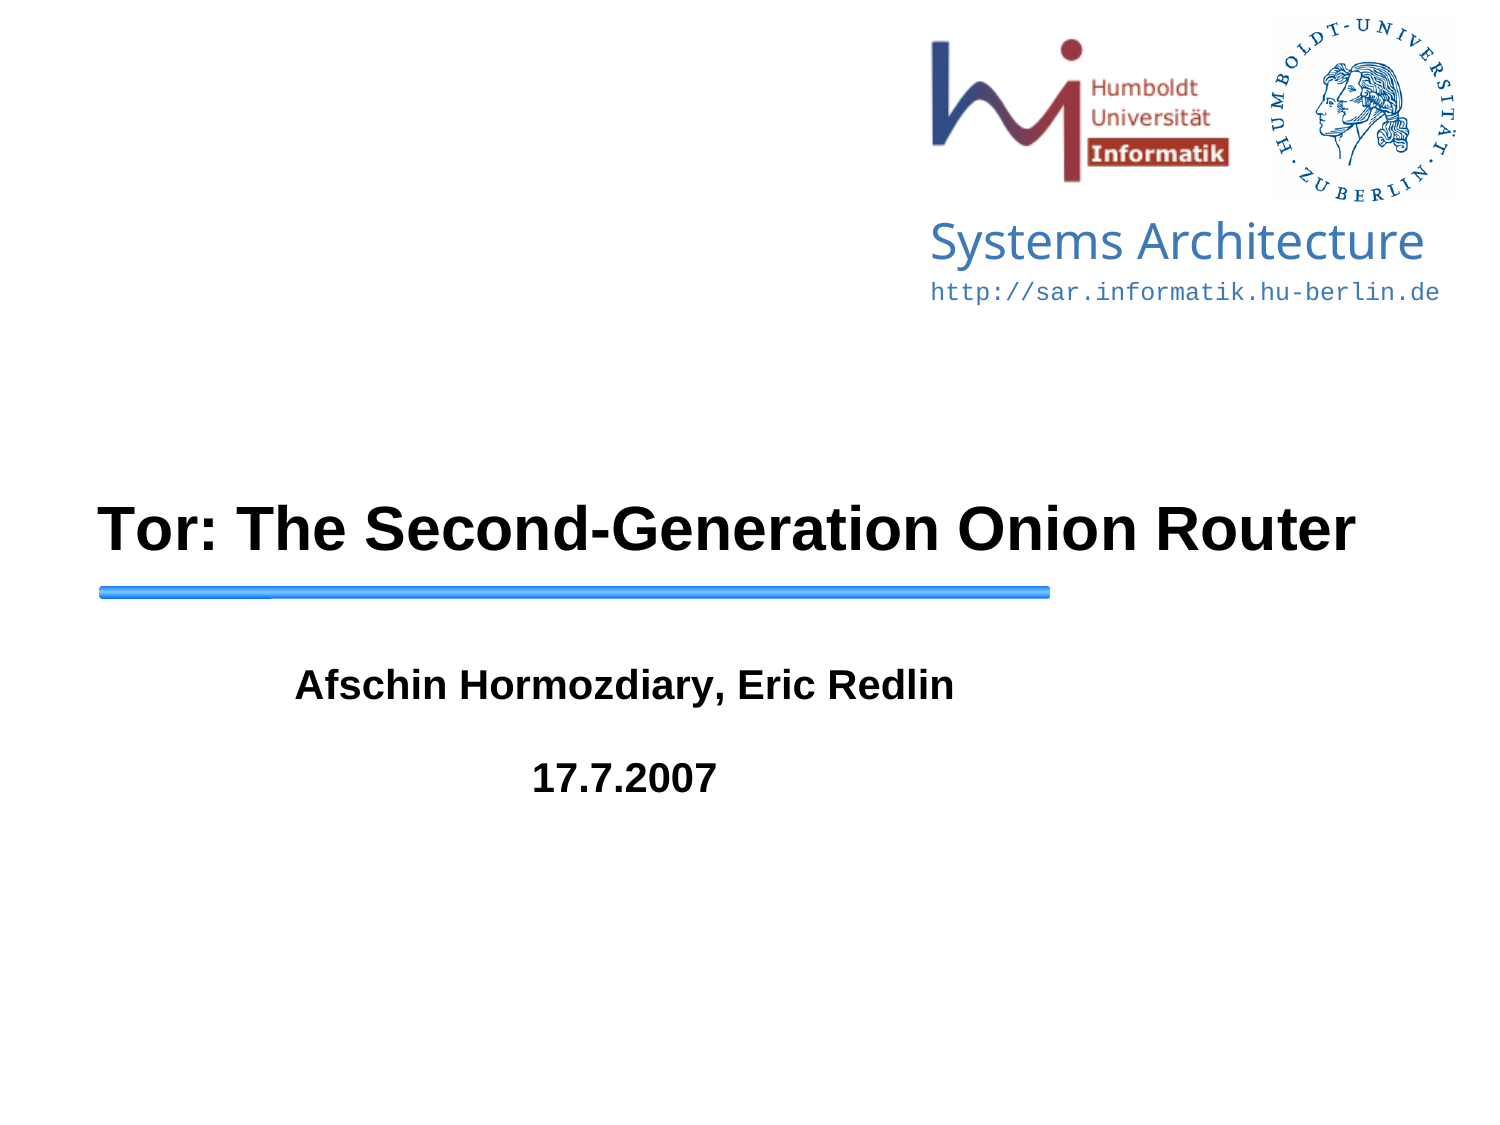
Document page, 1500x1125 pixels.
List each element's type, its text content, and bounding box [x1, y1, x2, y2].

picture [1269, 18, 1456, 202]
title Tor: The Second-Generation Onion Router [82, 408, 1447, 650]
text_box Afschin Hormozdiary, Eric Redlin 17.7.2007 [99, 654, 1150, 942]
picture [922, 30, 1235, 187]
